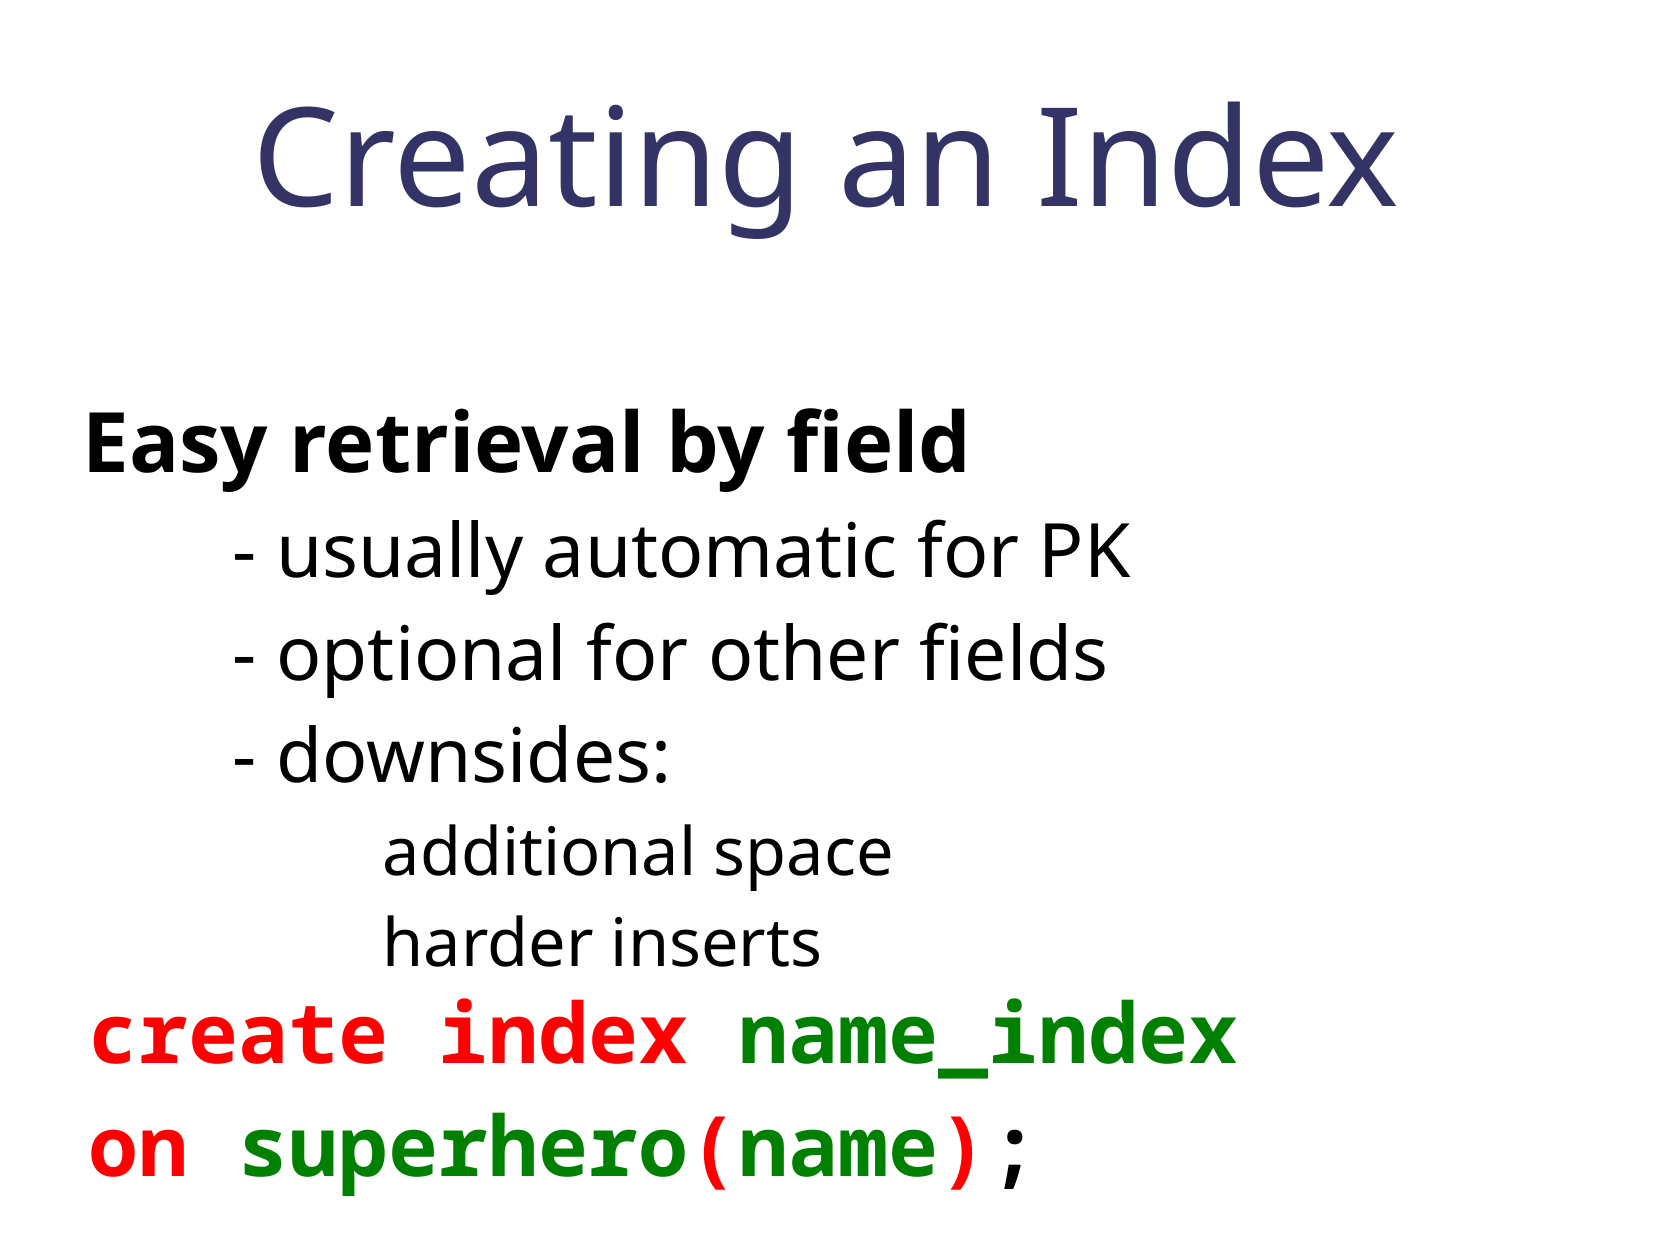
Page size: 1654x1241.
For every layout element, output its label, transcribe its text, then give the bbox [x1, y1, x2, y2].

text_box create index name_index on superhero(name); [88, 974, 1371, 1241]
subtitle Easy retrieval by field - usually automatic for PK - optional for other fields - downsides: additional space harder inserts [82, 383, 1571, 1094]
title Creating an Index [82, 56, 1571, 250]
